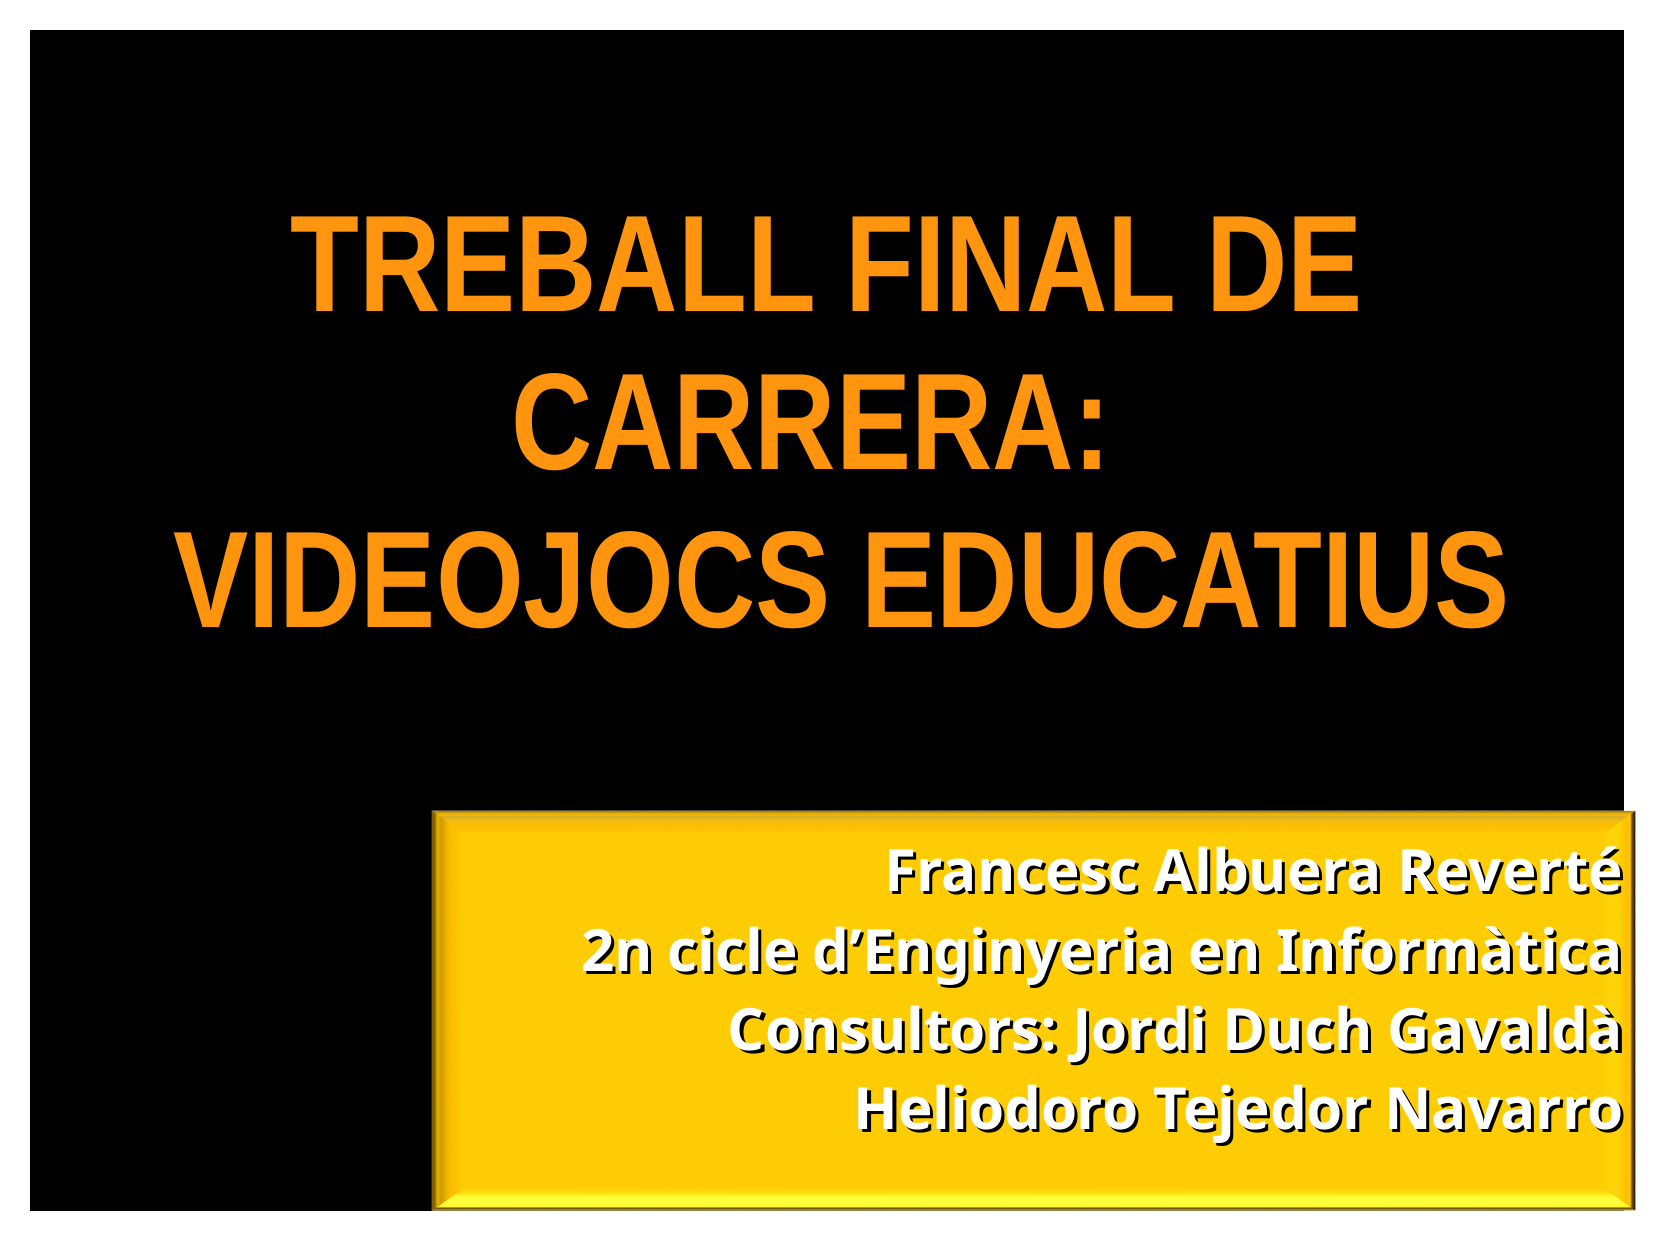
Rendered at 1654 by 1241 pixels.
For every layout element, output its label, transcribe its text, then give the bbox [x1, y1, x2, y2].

picture [983, 1117, 992, 1123]
text_box Francesc Albuera Reverté 2n cicle d’Enginyeria en Informàtica Consultors: Jordi Duch Gavaldà Heliodoro Tejedor Navarro [372, 822, 1639, 1117]
picture [1018, 1117, 1028, 1123]
picture [431, 810, 1636, 822]
picture [431, 1117, 1636, 1211]
picture [1284, 1117, 1294, 1123]
picture [1056, 1117, 1065, 1123]
picture [1514, 1117, 1522, 1123]
picture [1602, 1117, 1611, 1123]
picture [1445, 1117, 1453, 1123]
title TREBALL FINAL DE CARRERA: VIDEOJOCS EDUCATIUS [29, 183, 1625, 656]
picture [1117, 1117, 1126, 1123]
picture [1321, 1117, 1330, 1123]
